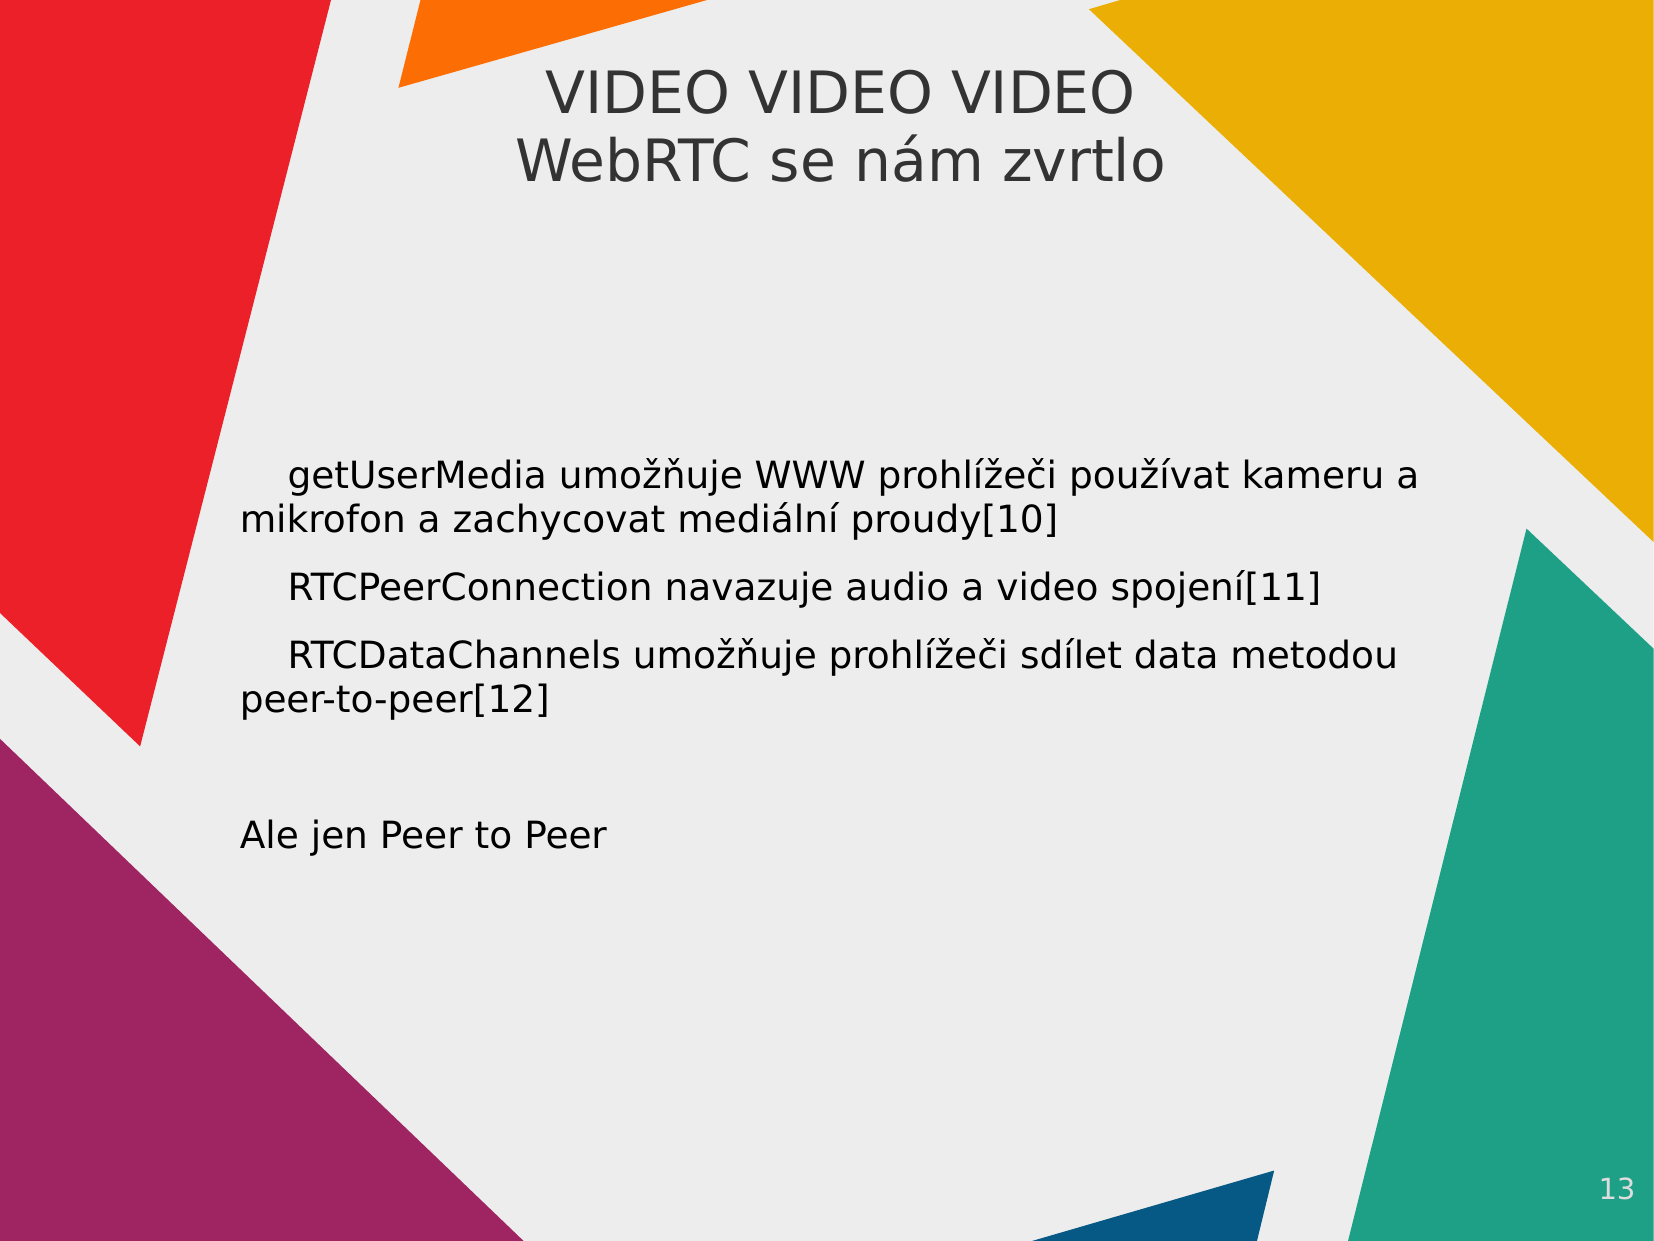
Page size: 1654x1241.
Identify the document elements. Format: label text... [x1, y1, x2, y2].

title VIDEO VIDEO VIDEO WebRTC se nám zvrtlo [300, 60, 1382, 446]
text_box getUserMedia umožňuje WWW prohlížeči používat kameru a mikrofon a zachycovat mediální proudy[10] RTCPeerConnection navazuje audio a video spojení[11] RTCDataChannels umožňuje prohlížeči sdílet data metodou peer-to-peer[12] Ale jen Peer to Peer [225, 446, 1471, 946]
